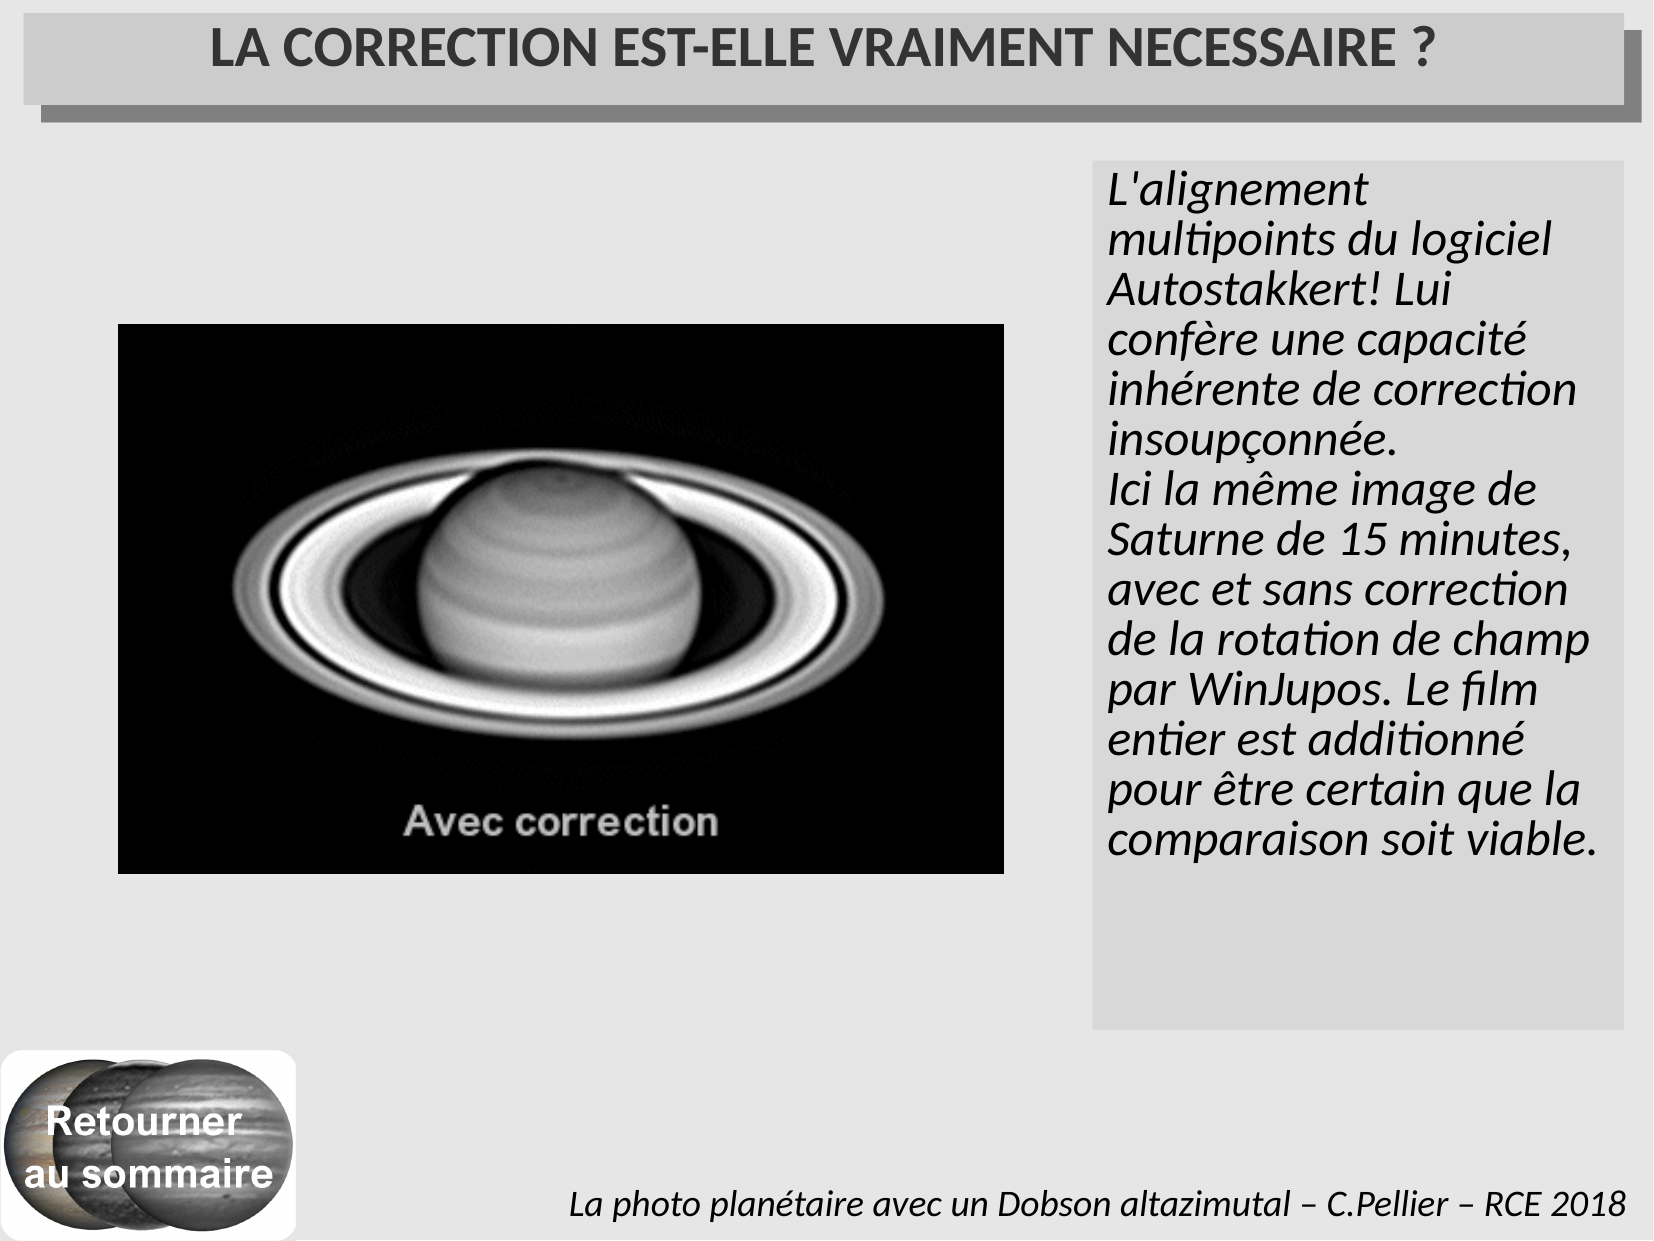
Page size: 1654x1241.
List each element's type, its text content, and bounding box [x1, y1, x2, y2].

picture [118, 324, 1004, 875]
text_box La photo planétaire avec un Dobson altazimutal – C.Pellier – RCE 2018 [431, 1181, 1642, 1241]
text_box L'alignement multipoints du logiciel Autostakkert! Lui confère une capacité inhérente de correction insoupçonnée. Ici la même image de Saturne de 15 minutes, avec et sans correction de la rotation de champ par WinJupos. Le film entier est additionné pour être certain que la comparaison soit viable. [1092, 160, 1625, 1030]
text_box LA CORRECTION EST-ELLE VRAIMENT NECESSAIRE ? [23, 12, 1625, 105]
picture [0, 1050, 296, 1241]
